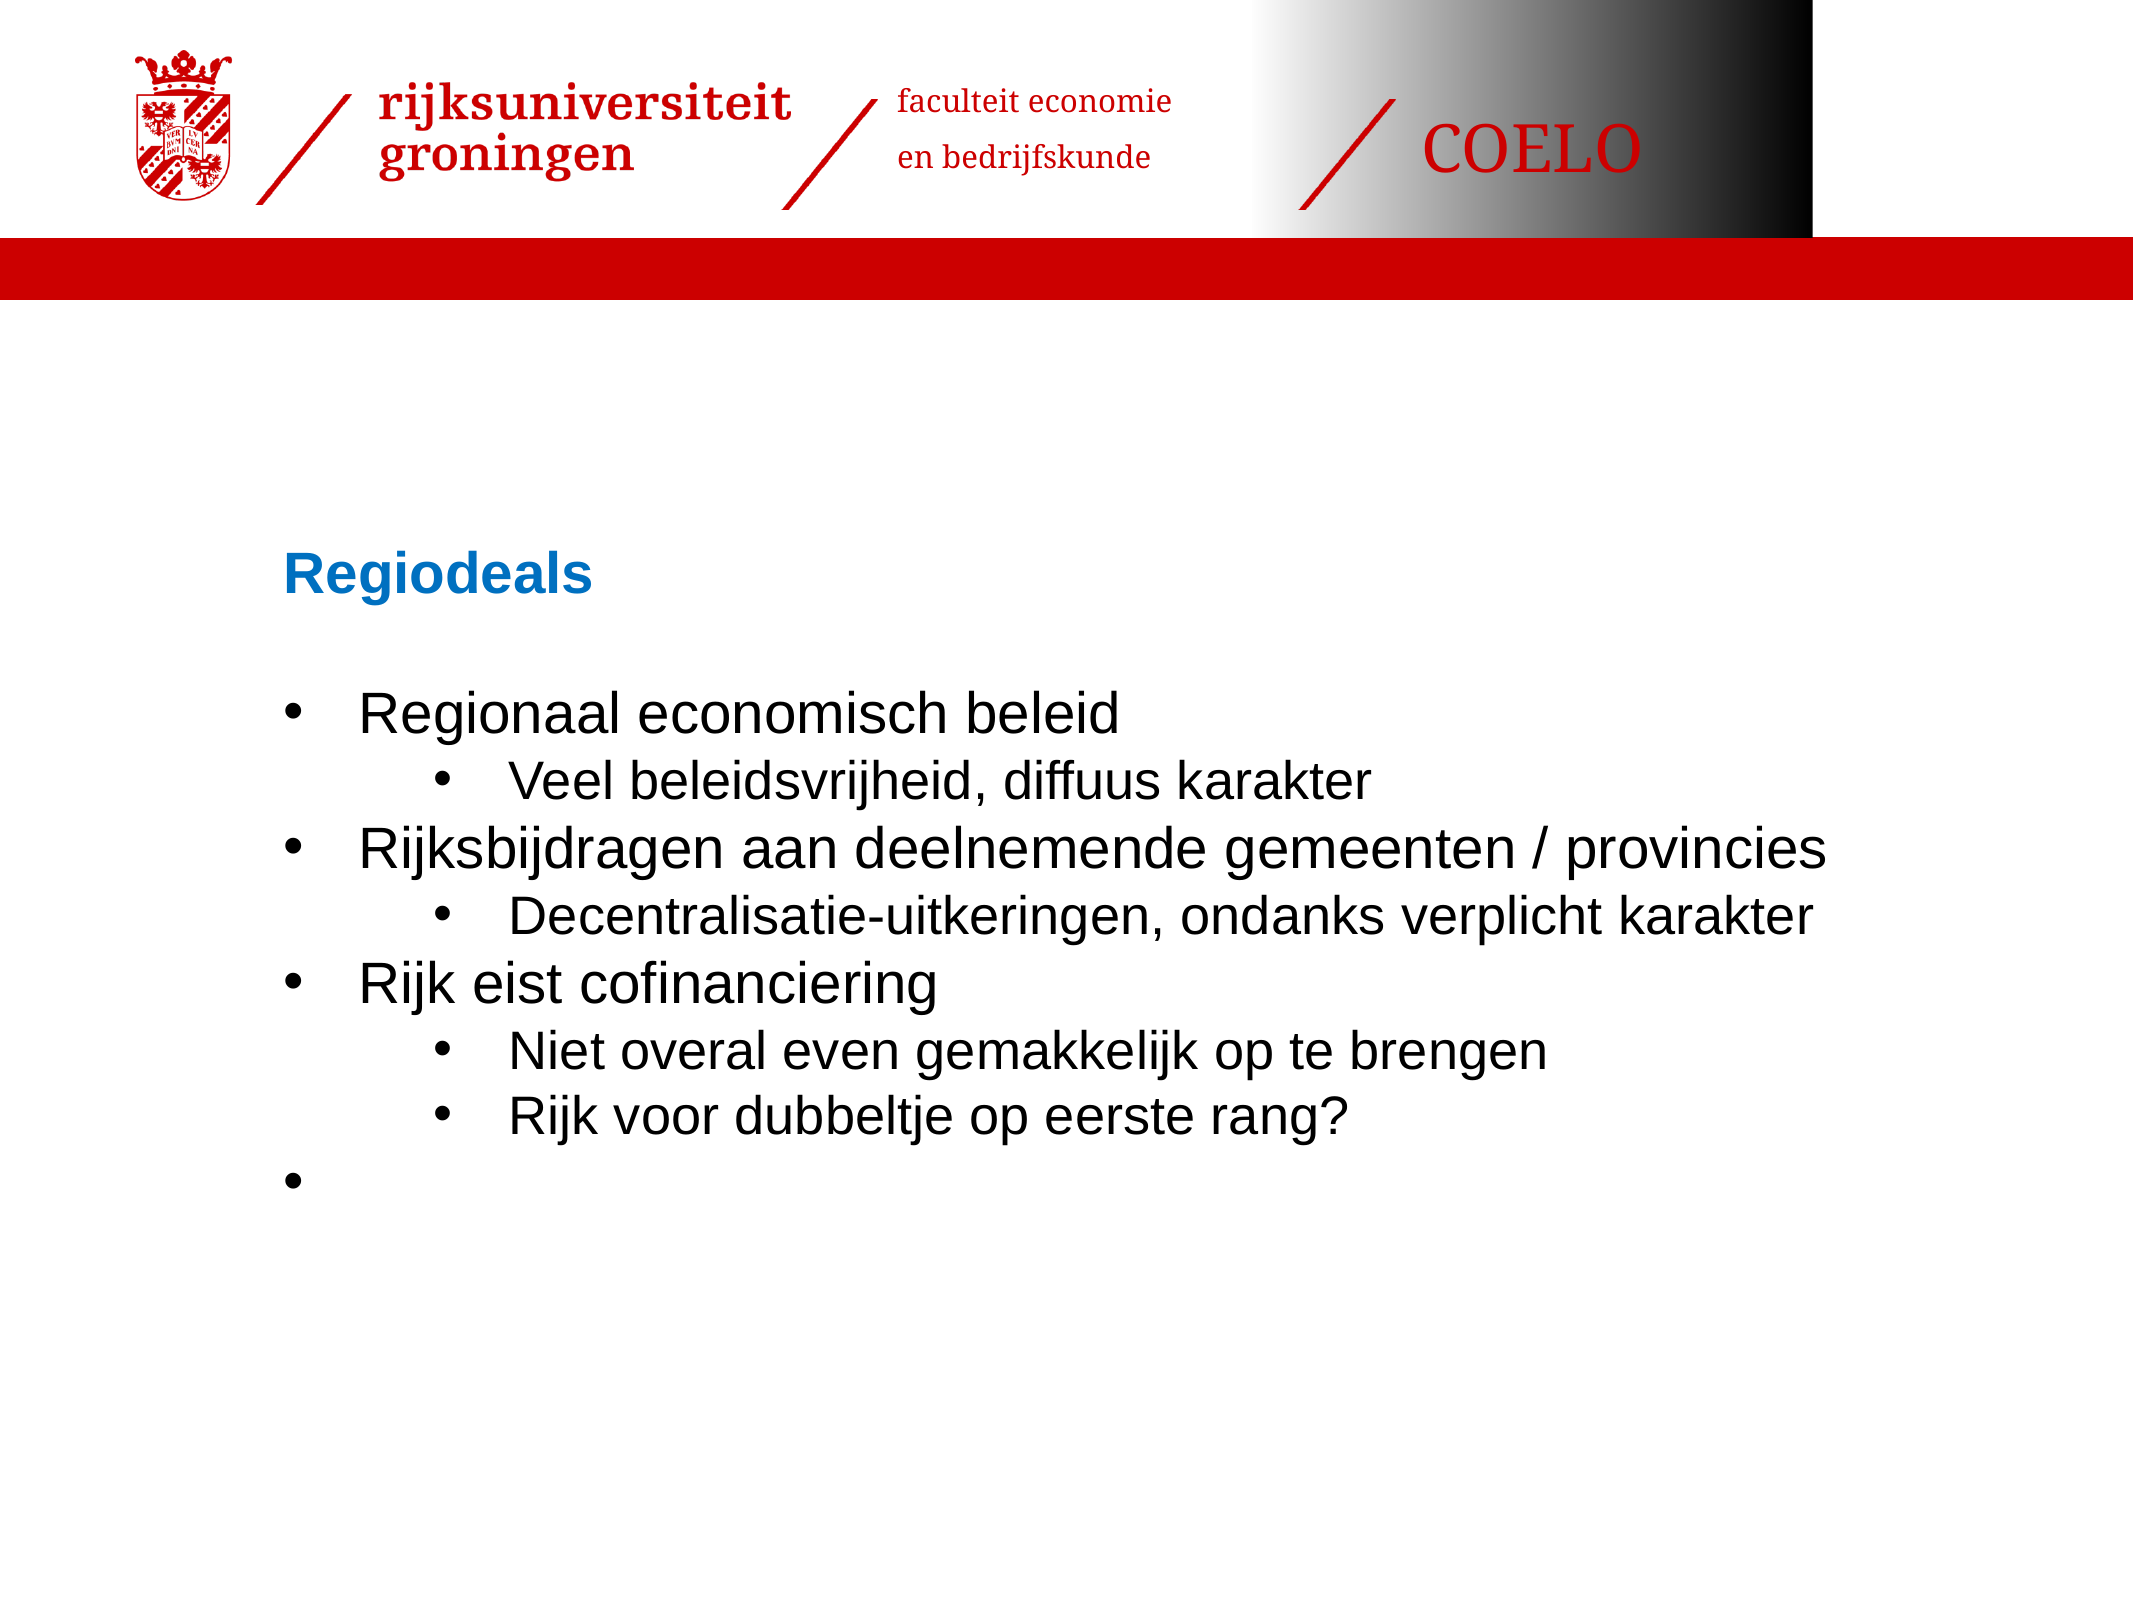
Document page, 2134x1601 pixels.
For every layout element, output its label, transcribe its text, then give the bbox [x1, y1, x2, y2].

text_box Regiodeals Regionaal economisch beleid Veel beleidsvrijheid, diffuus karakter Rijksbijdragen aan deelnemende gemeenten / provincies Decentralisatie-uitkeringen, ondanks verplicht karakter Rijk eist cofinanciering Niet overal even gemakkelijk op te brengen Rijk voor dubbeltje op eerste rang? [268, 528, 2134, 1311]
picture [135, 50, 878, 210]
picture [1298, 99, 1396, 210]
